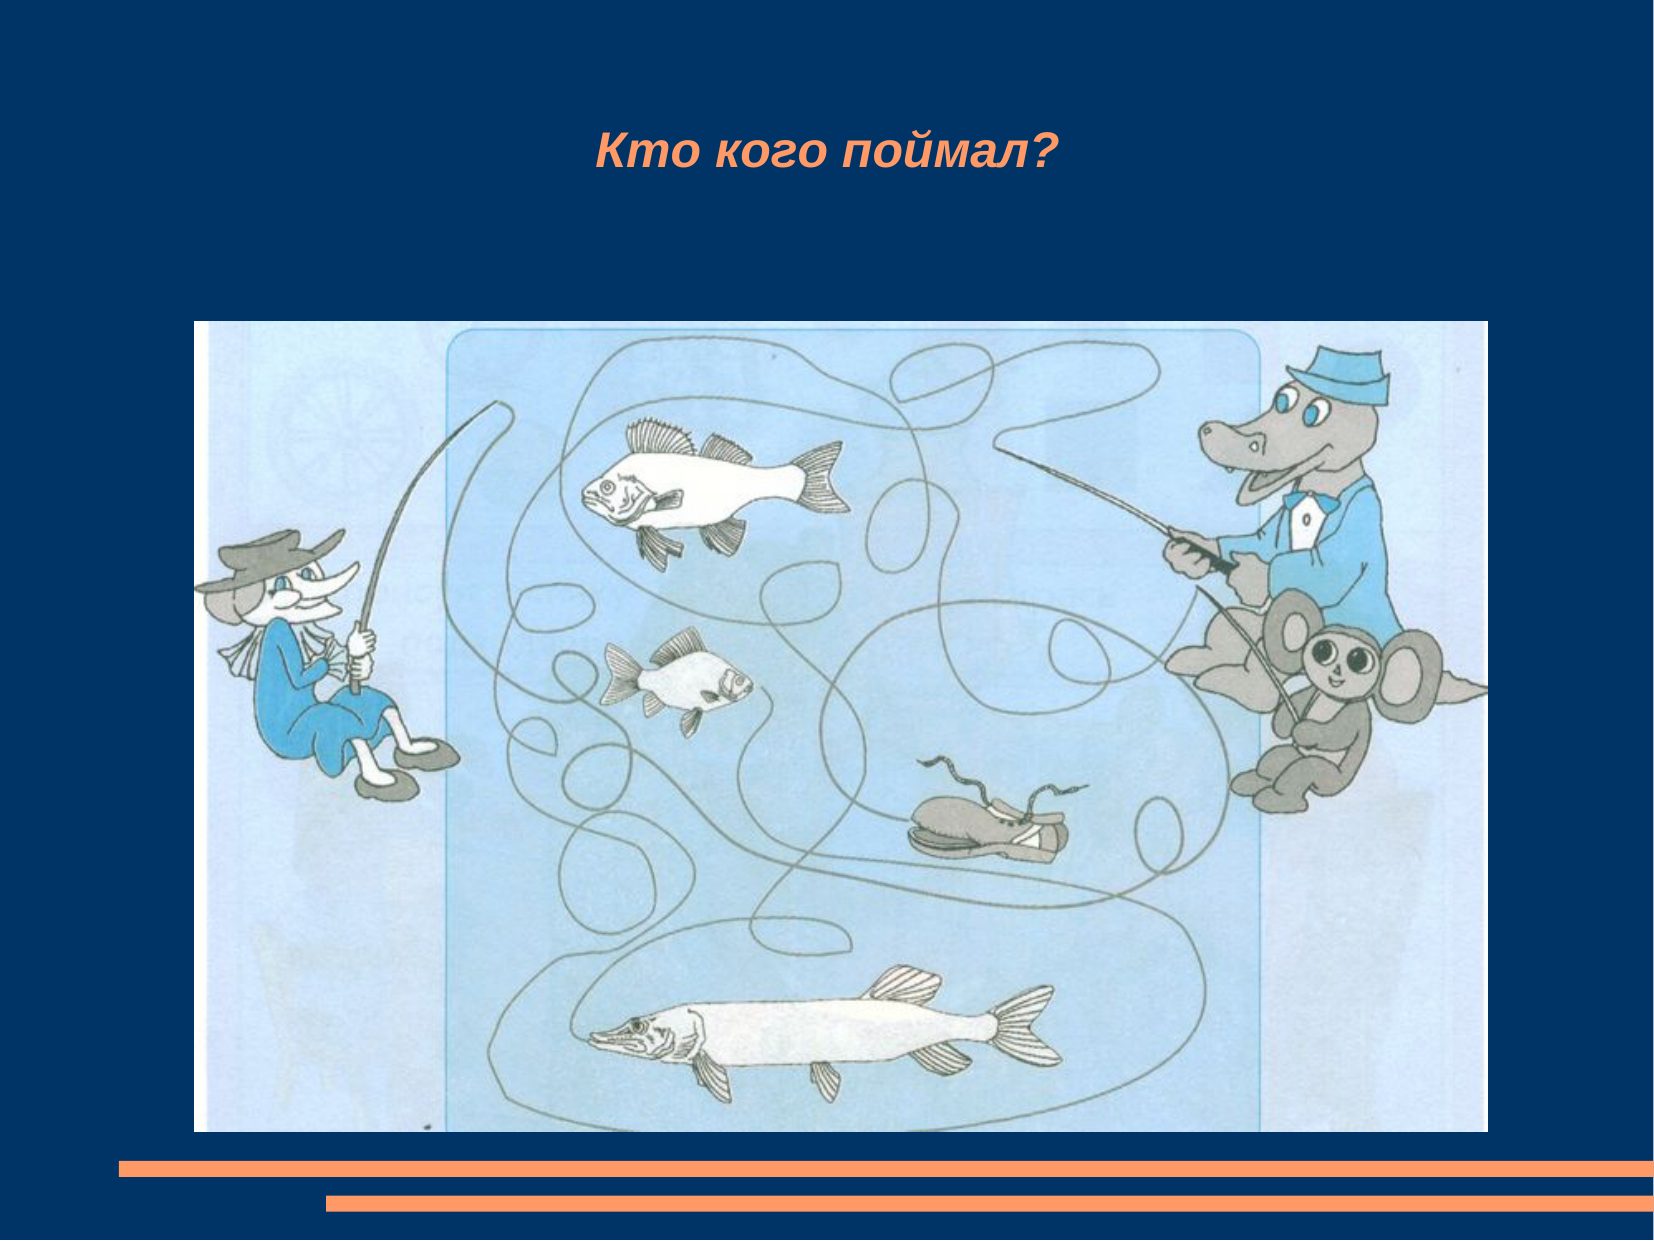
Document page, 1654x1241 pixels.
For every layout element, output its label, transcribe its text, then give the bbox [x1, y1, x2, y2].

picture [194, 321, 1488, 1132]
title Кто кого поймал? [121, 46, 1534, 254]
